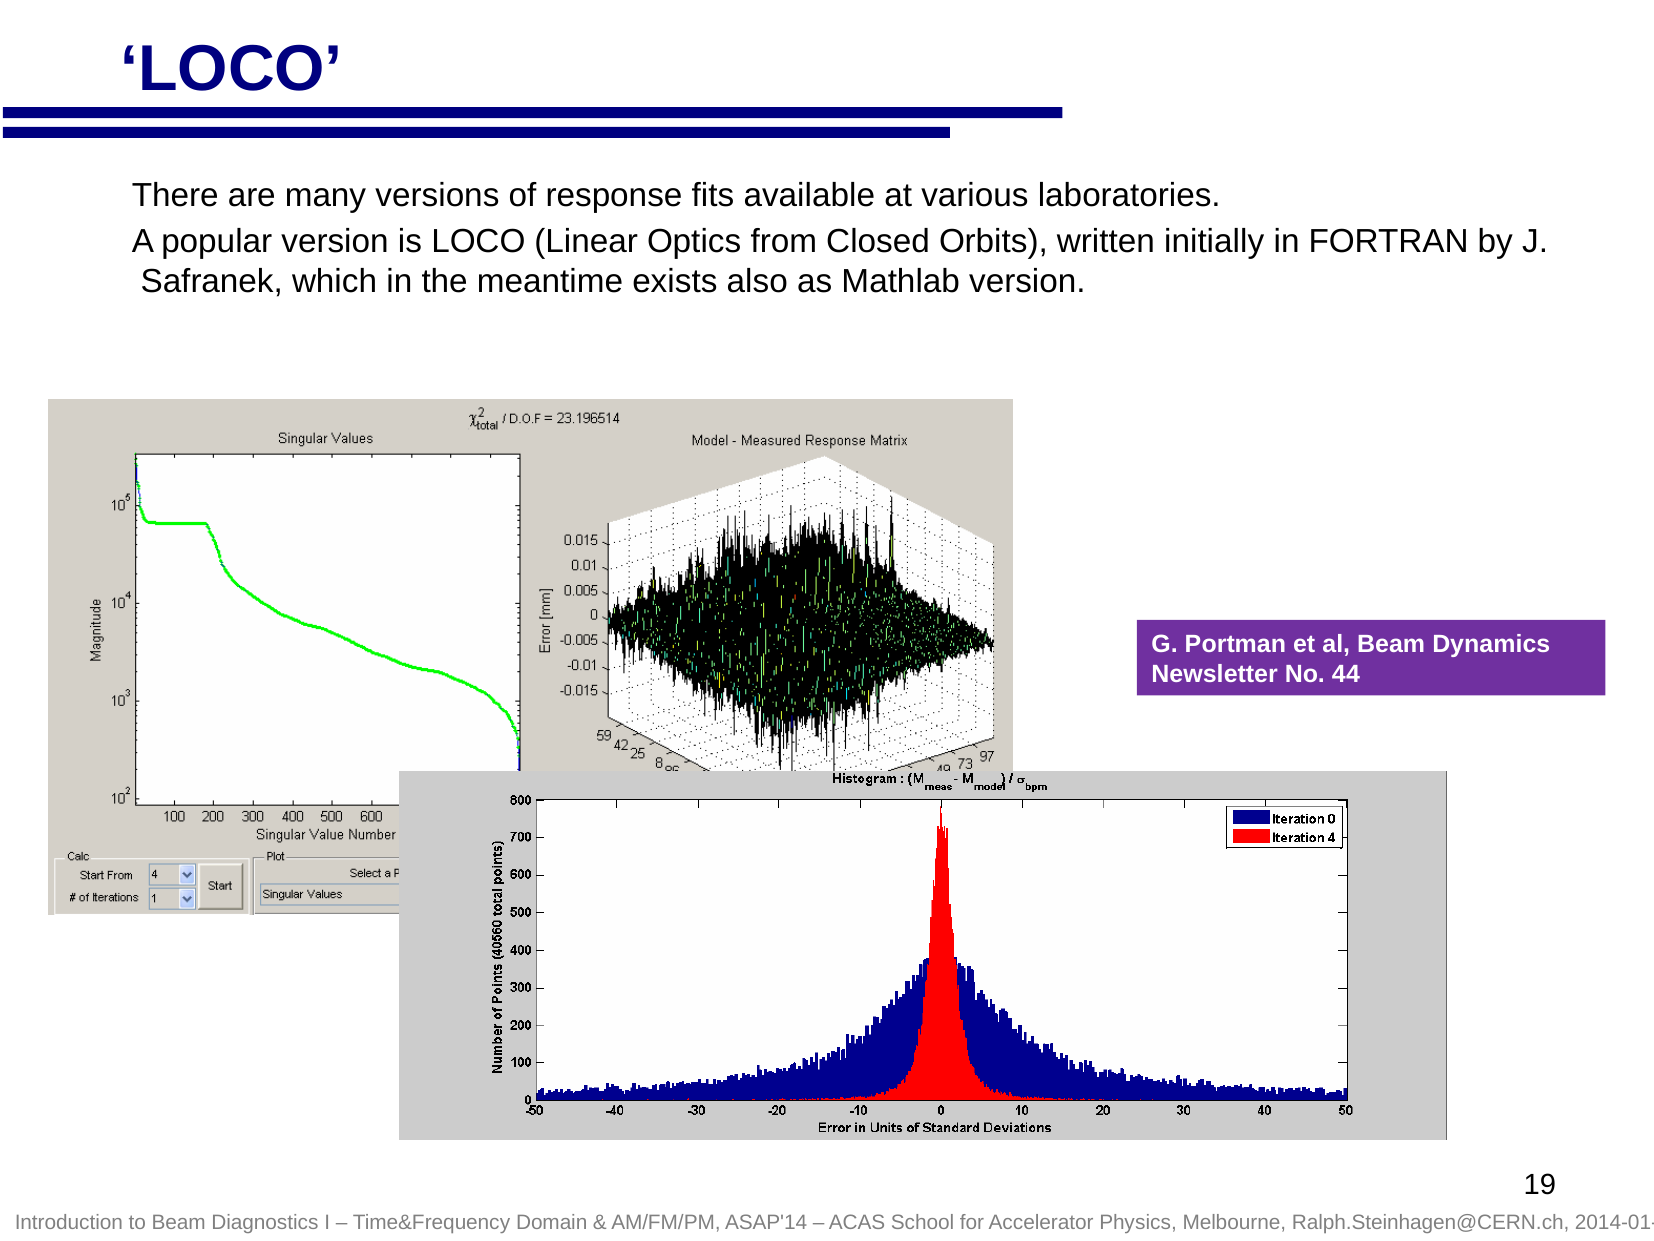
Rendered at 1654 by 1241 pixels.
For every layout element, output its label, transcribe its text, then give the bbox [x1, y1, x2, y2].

text_box There are many versions of response fits available at various laboratories. A popular version is LOCO (Linear Optics from Closed Orbits), written initially in FORTRAN by J. Safranek, which in the meantime exists also as Mathlab version. [117, 165, 1599, 307]
title ‘LOCO’ [82, 0, 1558, 130]
text_box G. Portman et al, Beam Dynamics Newsletter No. 44 [1136, 619, 1606, 696]
picture [48, 399, 1447, 1140]
text_box <number> [1184, 1157, 1571, 1216]
